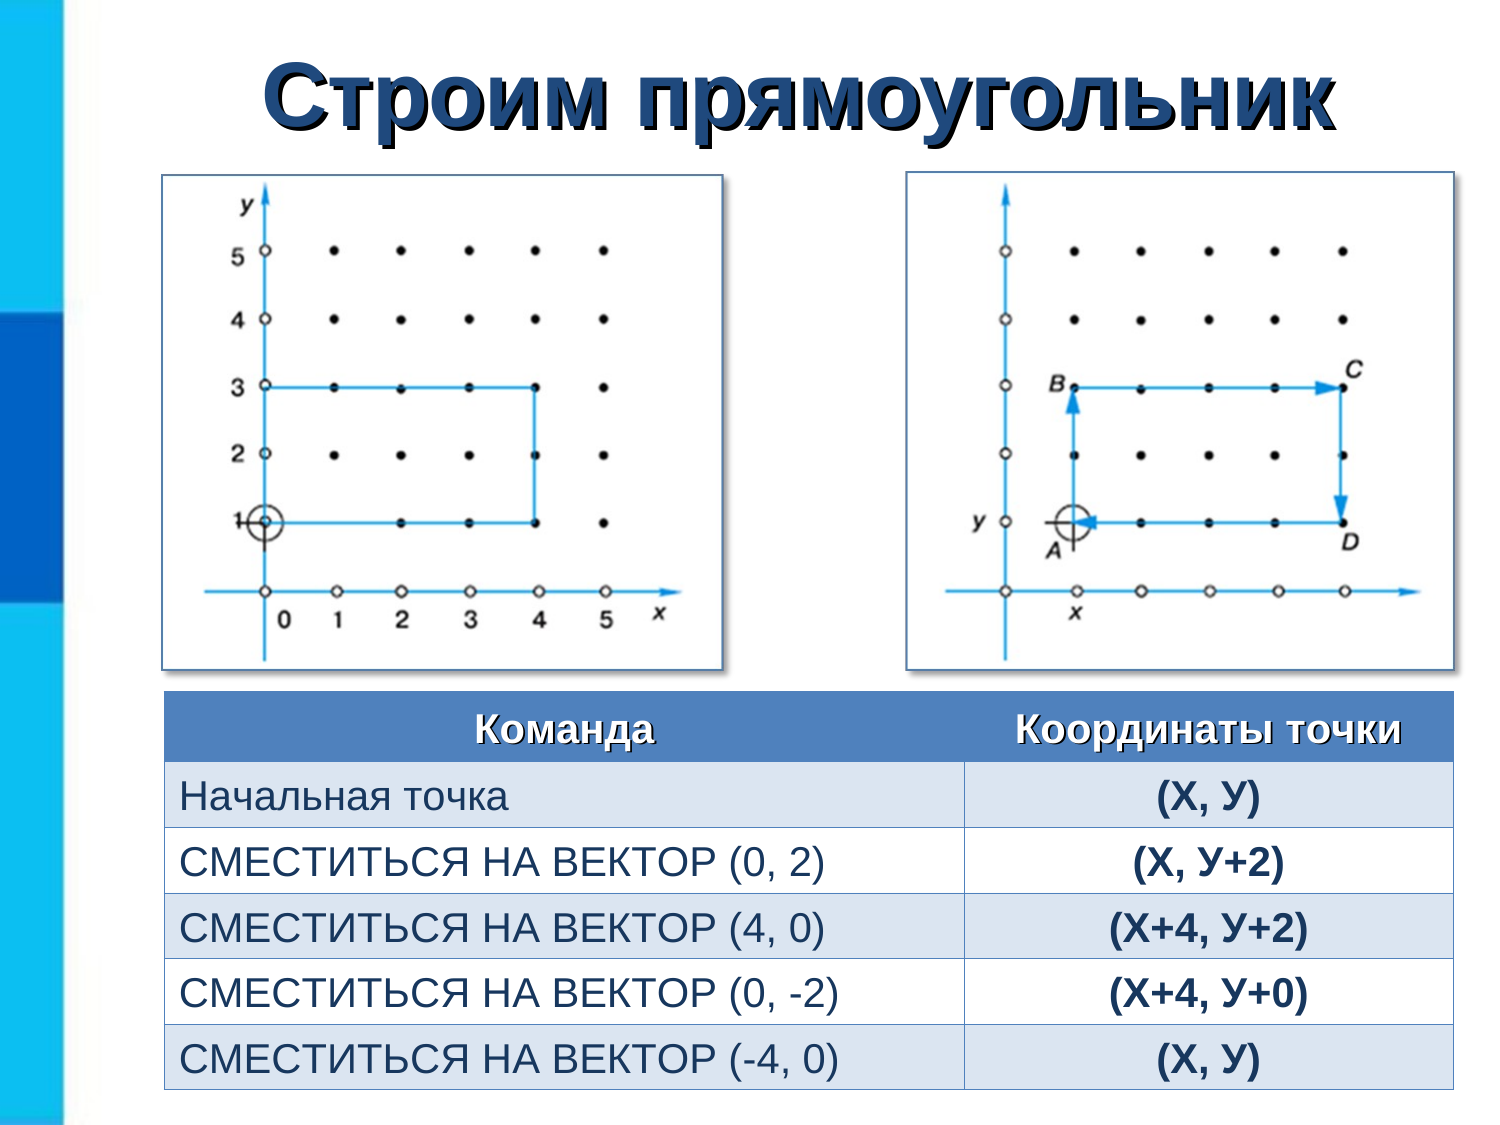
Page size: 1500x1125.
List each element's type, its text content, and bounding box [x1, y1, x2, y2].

table_cell (Х+4, У+2) [965, 894, 1453, 958]
title Строим прямоугольник [171, 11, 1425, 165]
table_cell СМЕСТИТЬСЯ НА ВЕКТОР (0, -2) [165, 959, 964, 1024]
table_header Координаты точки [965, 692, 1453, 761]
table_cell СМЕСТИТЬСЯ НА ВЕКТОР (0, 2) [165, 828, 964, 893]
table_cell (Х, У) [965, 762, 1453, 827]
table_cell (Х, У) [965, 1025, 1453, 1089]
picture [0, 0, 1500, 1125]
table_cell СМЕСТИТЬСЯ НА ВЕКТОР (4, 0) [165, 894, 964, 958]
table_cell Начальная точка [165, 762, 964, 827]
table_cell (Х, У+2) [965, 828, 1453, 893]
table_cell (Х+4, У+0) [965, 959, 1453, 1024]
table_cell СМЕСТИТЬСЯ НА ВЕКТОР (-4, 0) [165, 1025, 964, 1089]
table_header Команда [165, 692, 964, 761]
